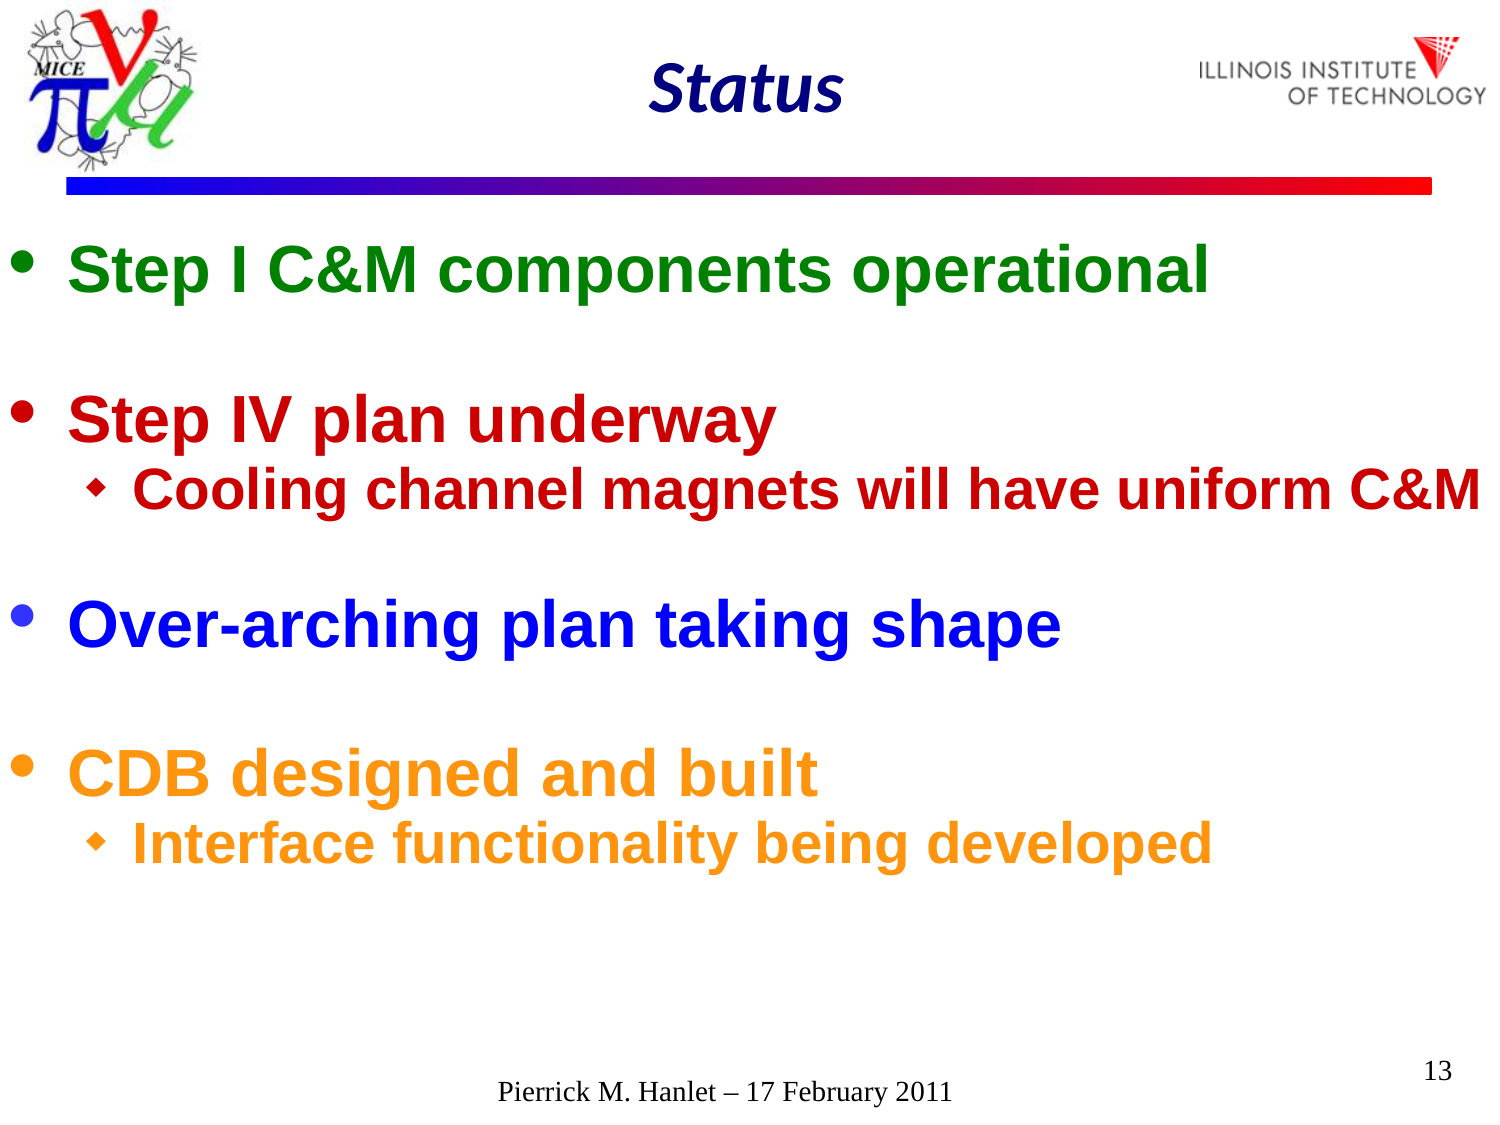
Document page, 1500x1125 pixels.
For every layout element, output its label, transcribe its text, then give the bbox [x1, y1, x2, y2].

picture [1259, 37, 1500, 113]
picture [24, 0, 201, 175]
text_box Step I C&M components operational Step IV plan underway Cooling channel magnets will have uniform C&M Over-arching plan taking shape CDB designed and built Interface functionality being developed [0, 224, 1500, 1061]
title Status [234, 32, 1259, 157]
